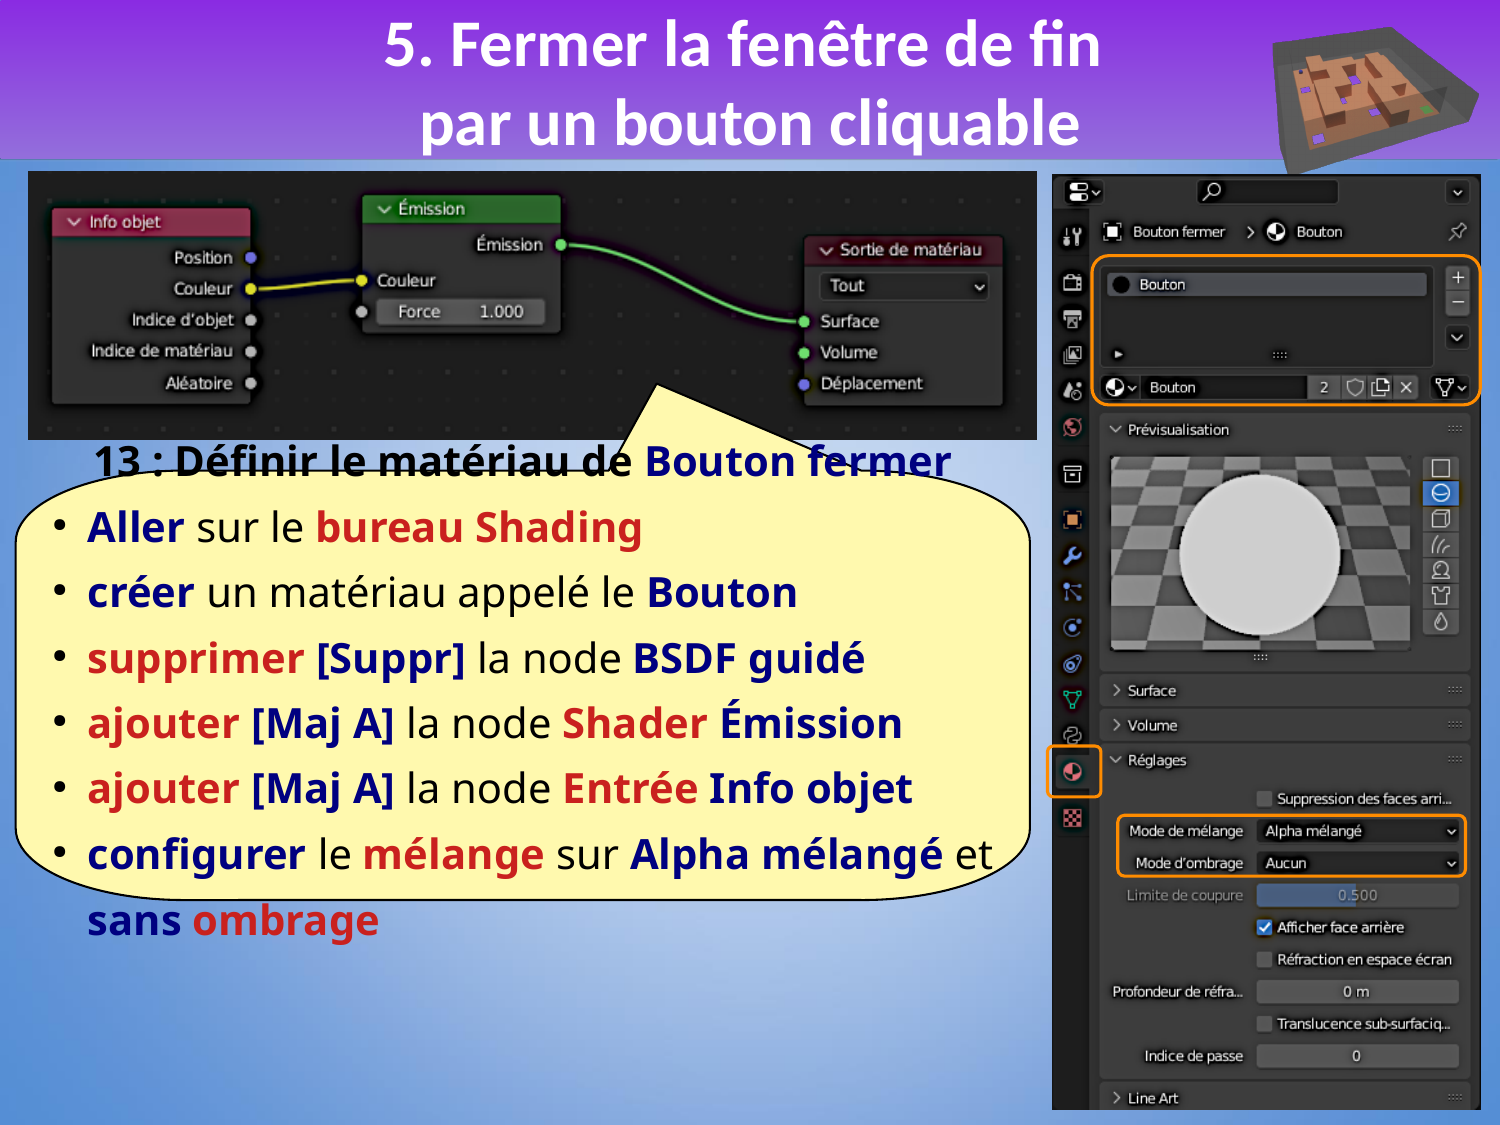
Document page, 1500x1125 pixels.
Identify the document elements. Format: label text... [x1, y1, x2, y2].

text_box 5. Fermer la fenêtre de fin par un bouton cliquable [0, 0, 1500, 159]
text_box 13 : Définir le matériau de Bouton fermer Aller sur le bureau Shading créer un matériau appelé le Bouton supprimer [Suppr] la node BSDF guidé ajouter [Maj A] la node Shader Émission ajouter [Maj A] la node Entrée Info objet configurer le mélange sur Alpha mélangé et sans ombrage [15, 383, 1030, 901]
picture [0, 27, 1500, 1125]
